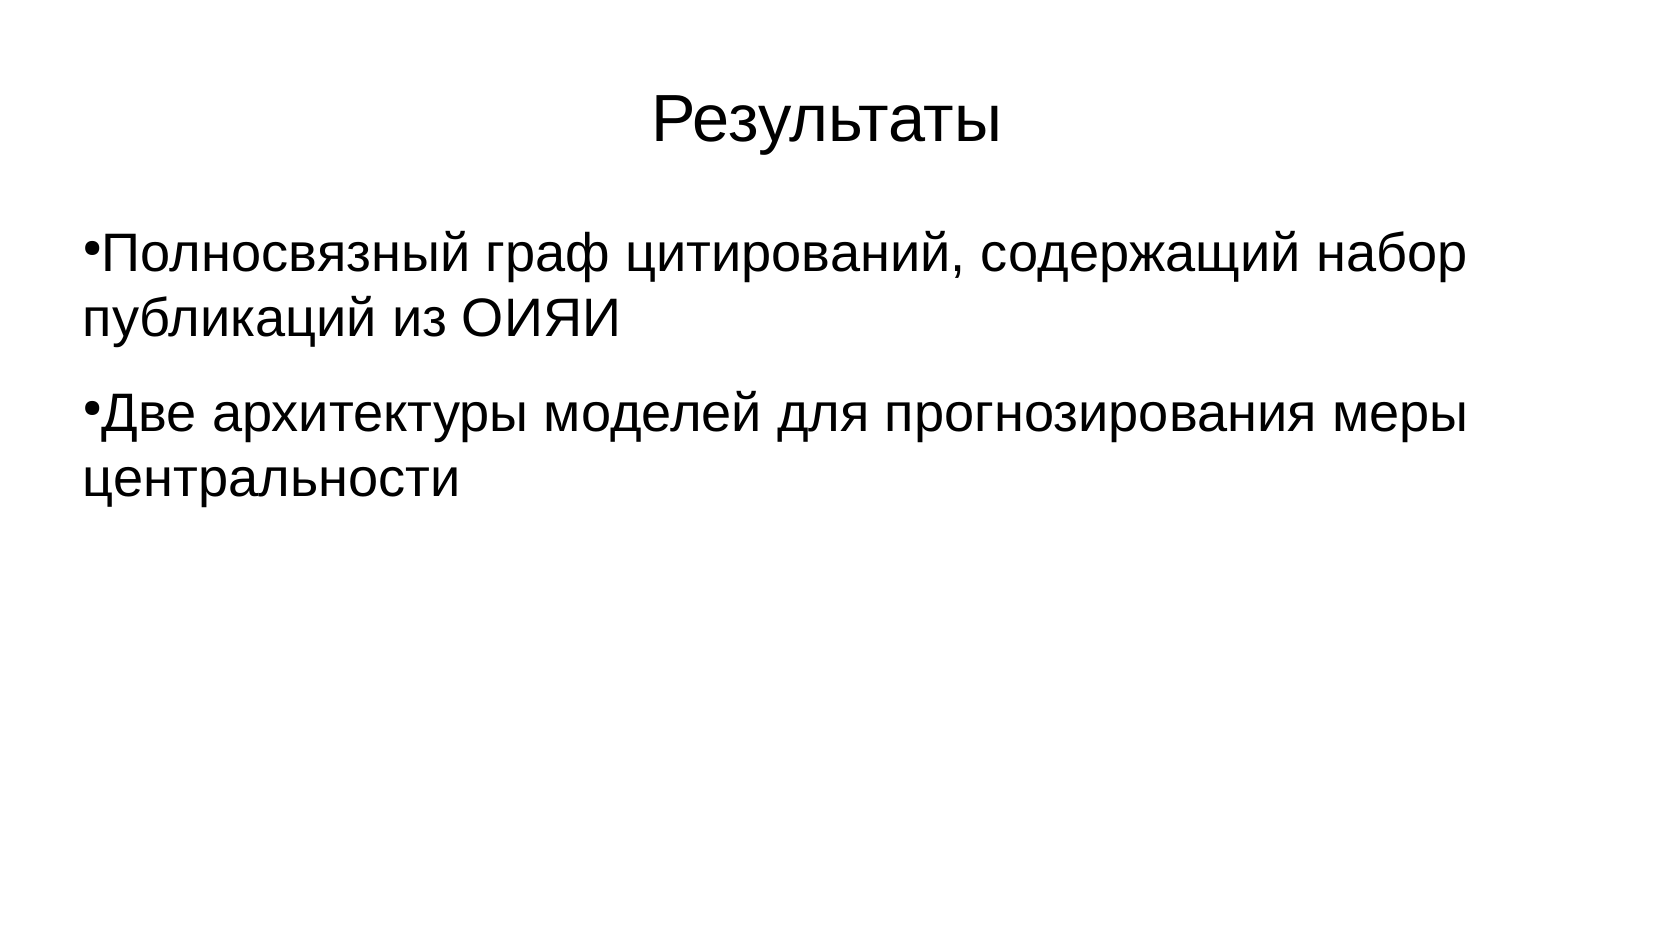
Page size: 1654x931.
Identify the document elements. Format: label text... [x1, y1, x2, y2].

list Полносвязный граф цитирований, содержащий набор публикаций из ОИЯИ Две архитектуры моделей для прогнозирования меры центральности [82, 217, 1571, 758]
title Результаты [82, 37, 1571, 193]
